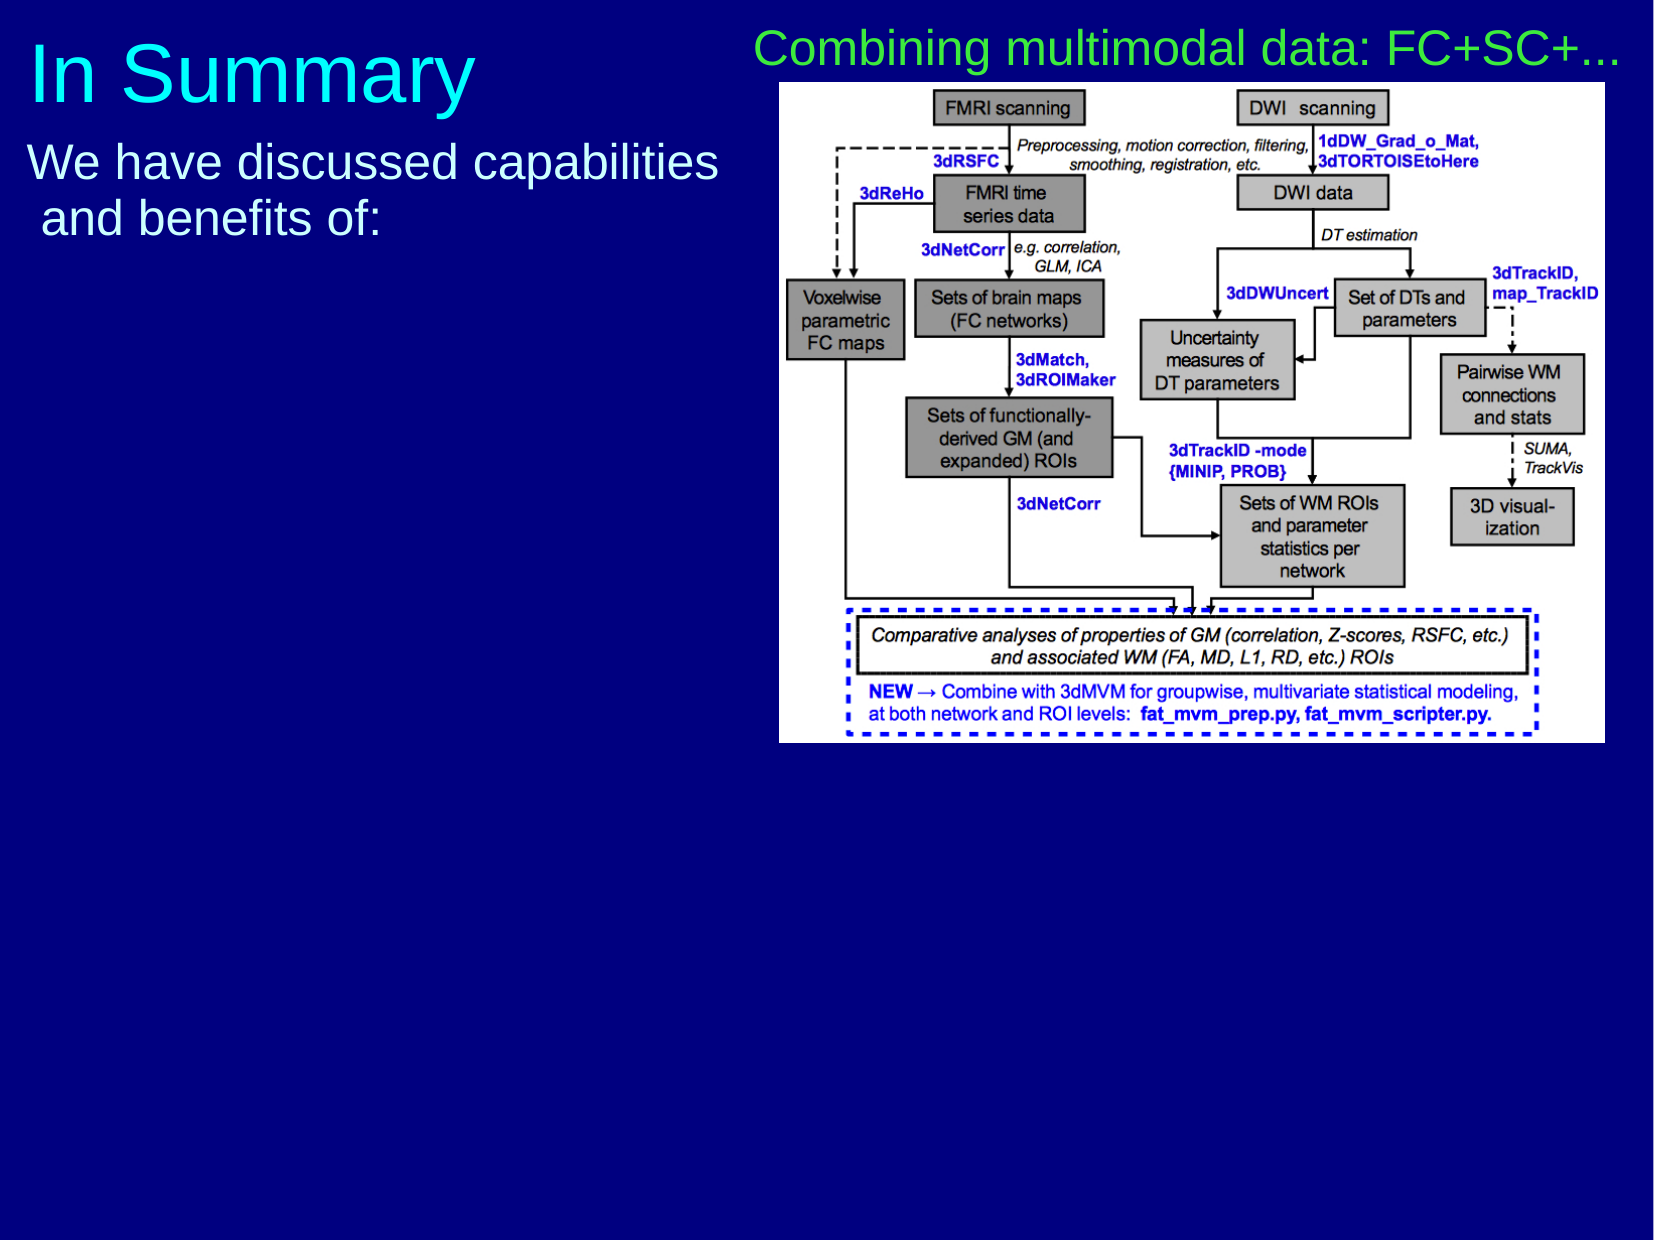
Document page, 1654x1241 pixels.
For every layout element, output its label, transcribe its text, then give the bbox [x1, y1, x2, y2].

picture [779, 82, 1605, 743]
text_box We have discussed capabilities and benefits of: [11, 126, 736, 254]
title In Summary [5, 6, 500, 142]
text_box Combining multimodal data: FC+SC+... [738, 12, 1639, 90]
